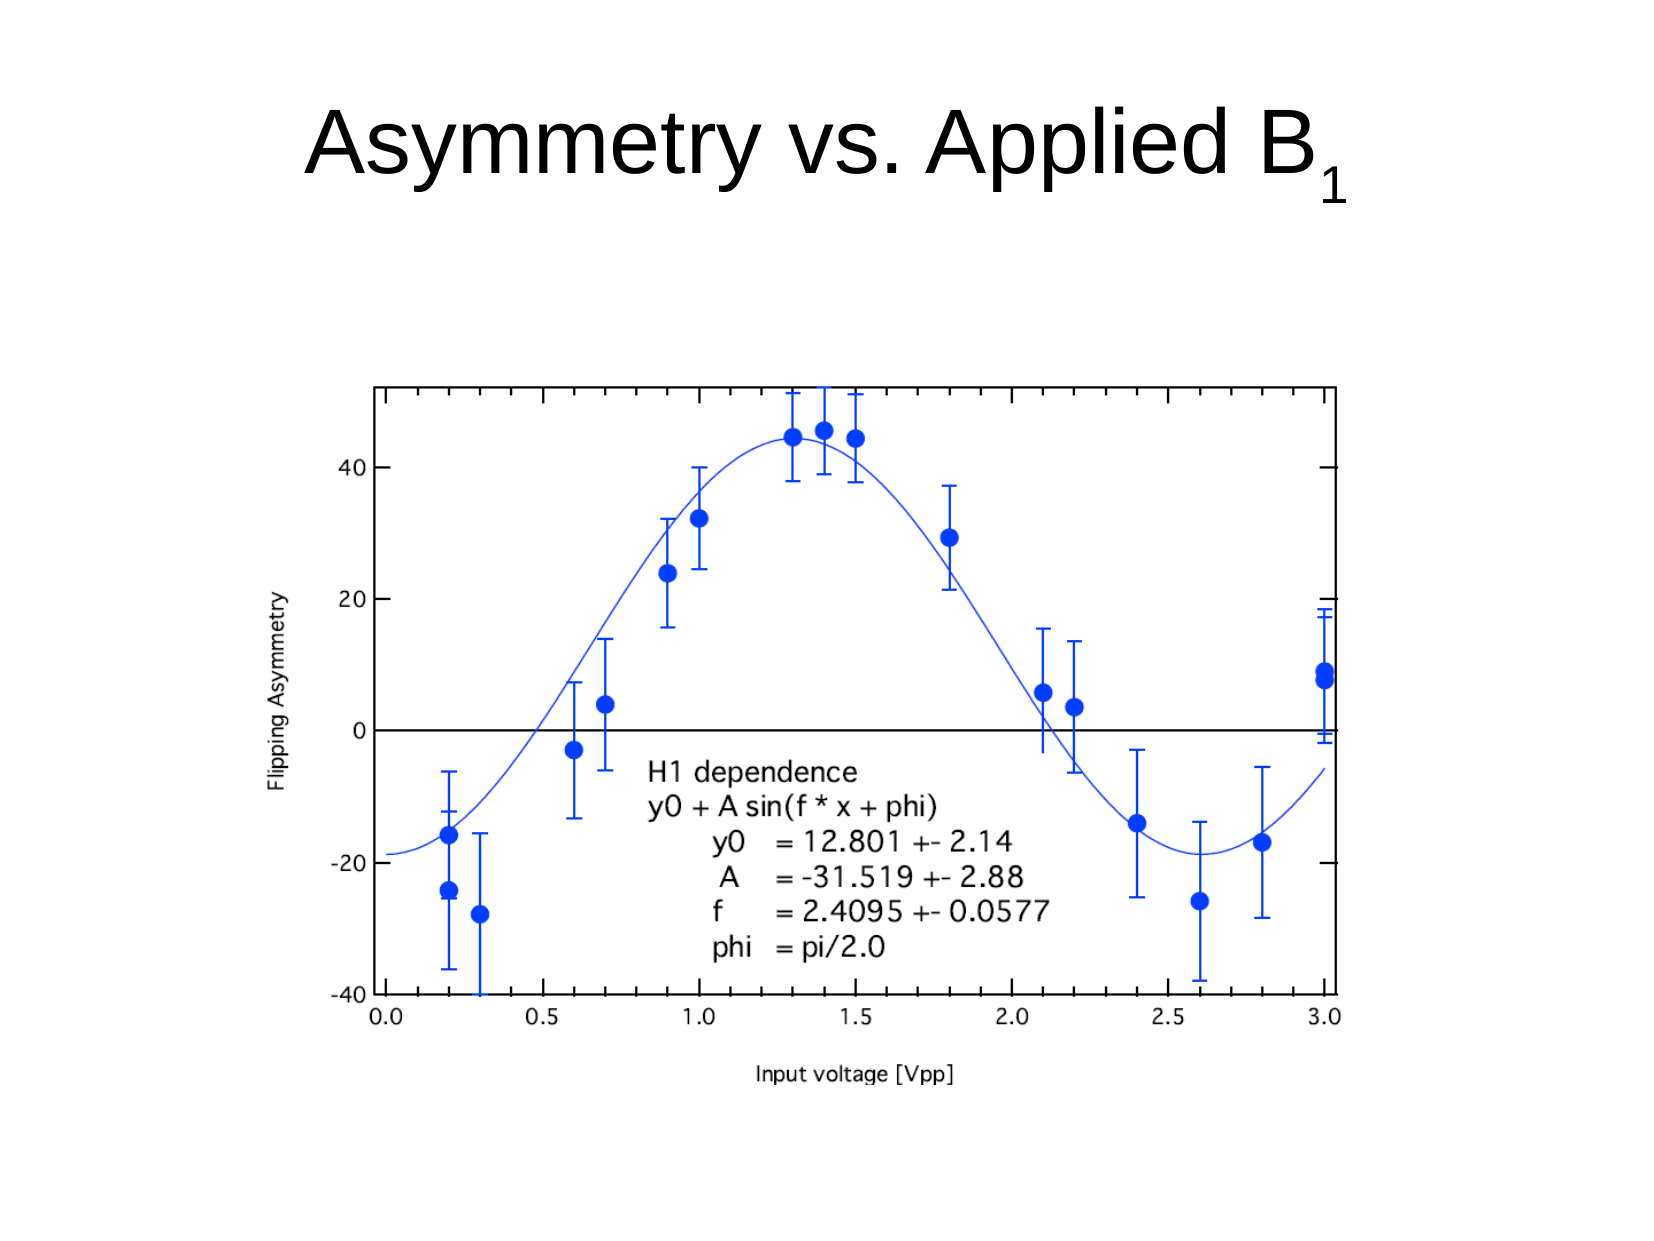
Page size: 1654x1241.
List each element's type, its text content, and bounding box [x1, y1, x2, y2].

picture [263, 312, 1390, 1085]
title Asymmetry vs. Applied B1 [82, 49, 1571, 257]
